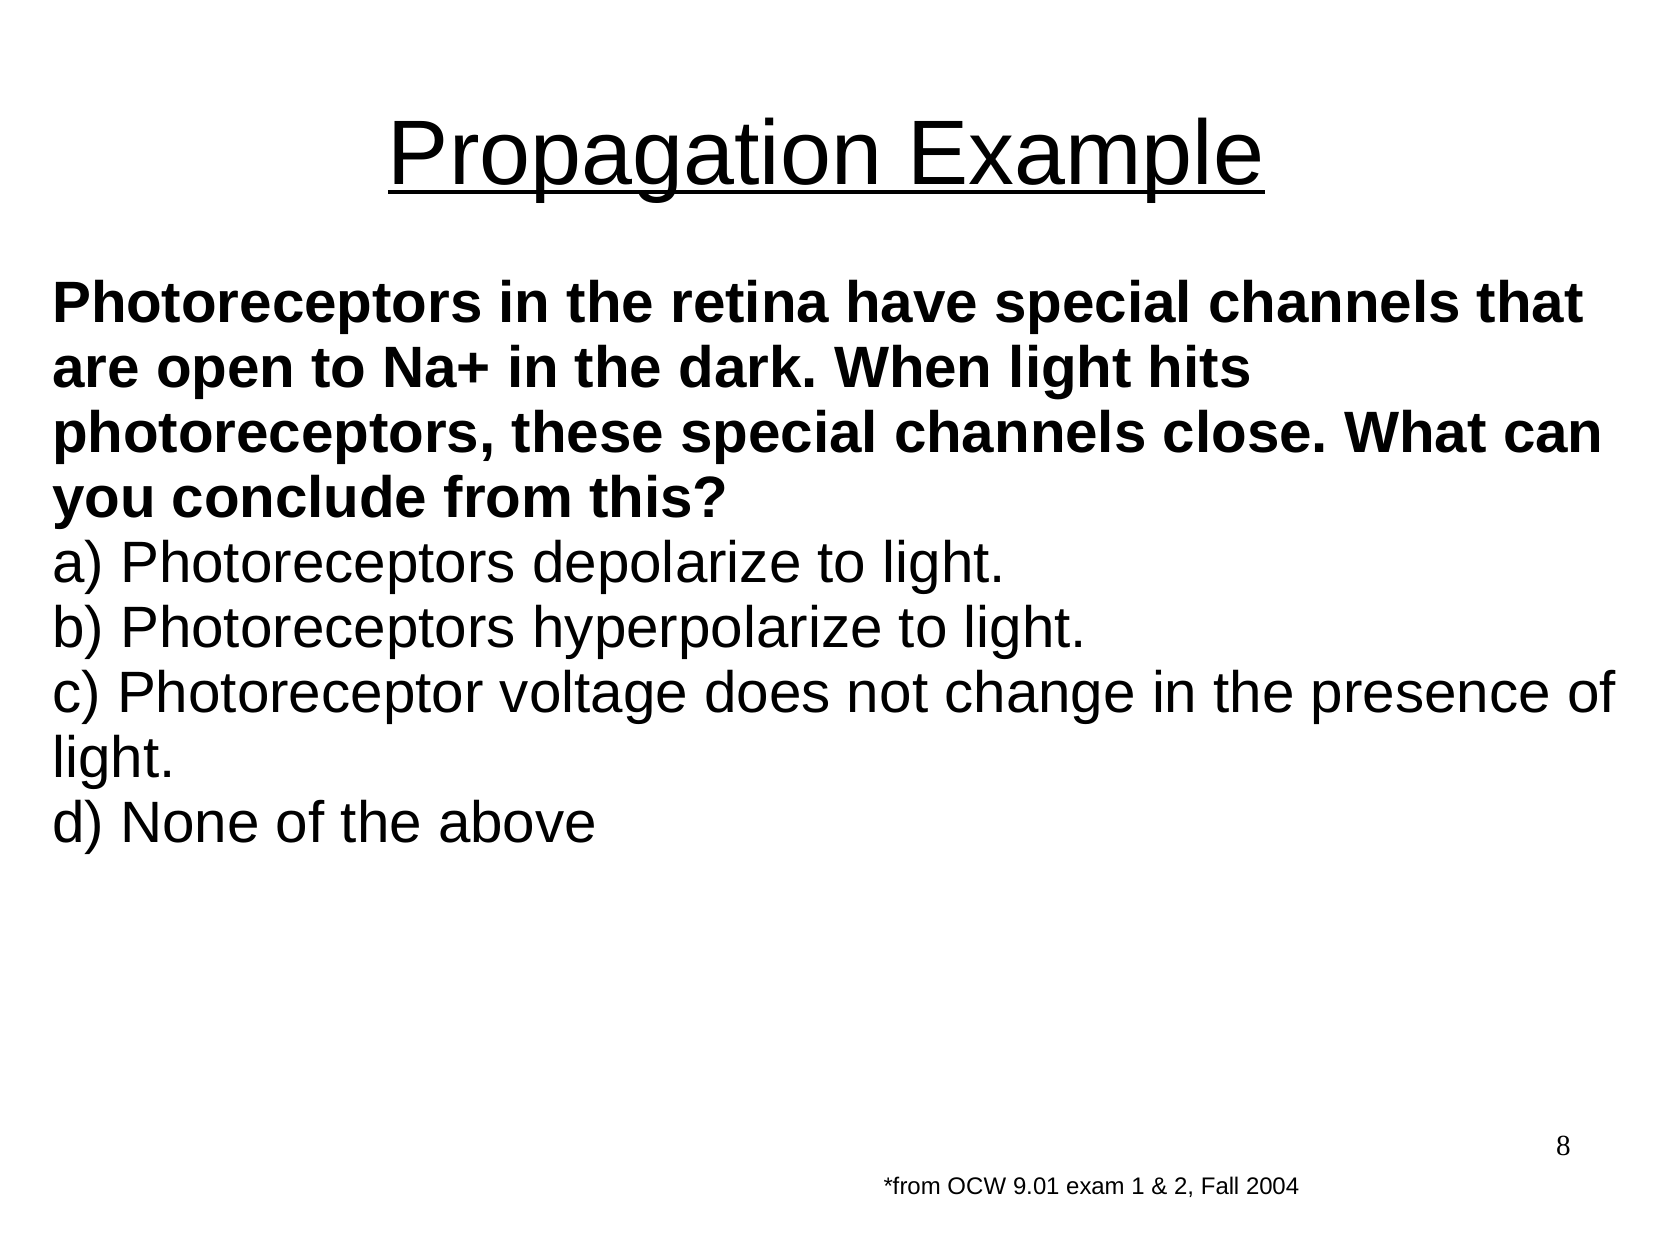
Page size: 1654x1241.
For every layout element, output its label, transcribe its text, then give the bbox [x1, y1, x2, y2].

text_box *from OCW 9.01 exam 1 & 2, Fall 2004 [832, 1173, 1351, 1201]
title Propagation Example [82, 56, 1571, 250]
text_box Photoreceptors in the retina have special channels that are open to Na+ in the dark. When light hits photoreceptors, these special channels close. What can you conclude from this? a) Photoreceptors depolarize to light. b) Photoreceptors hyperpolarize to light. c) Photoreceptor voltage does not change in the presence of light. d) None of the above [37, 262, 1651, 868]
